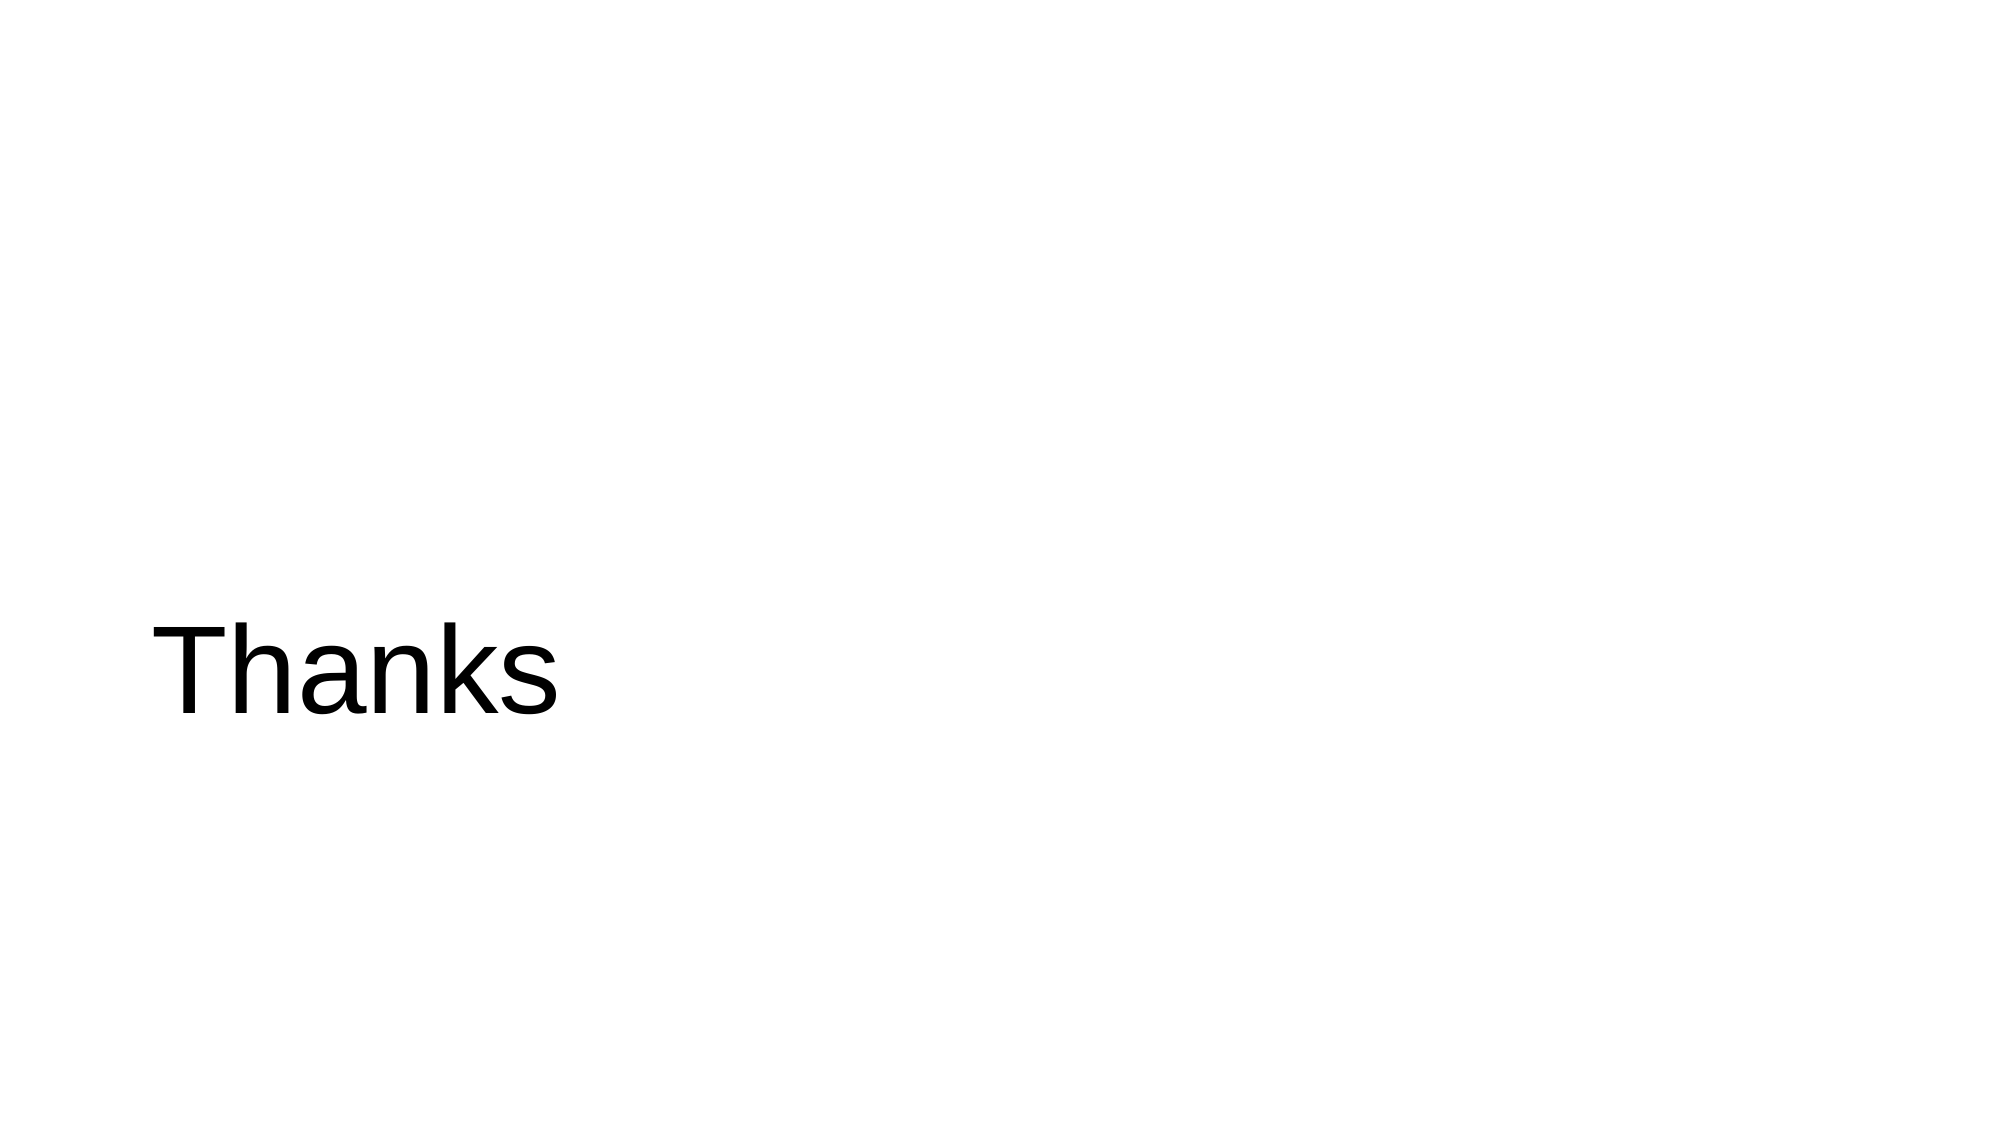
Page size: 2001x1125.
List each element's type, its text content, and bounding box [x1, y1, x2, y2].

title Thanks [136, 280, 1862, 749]
